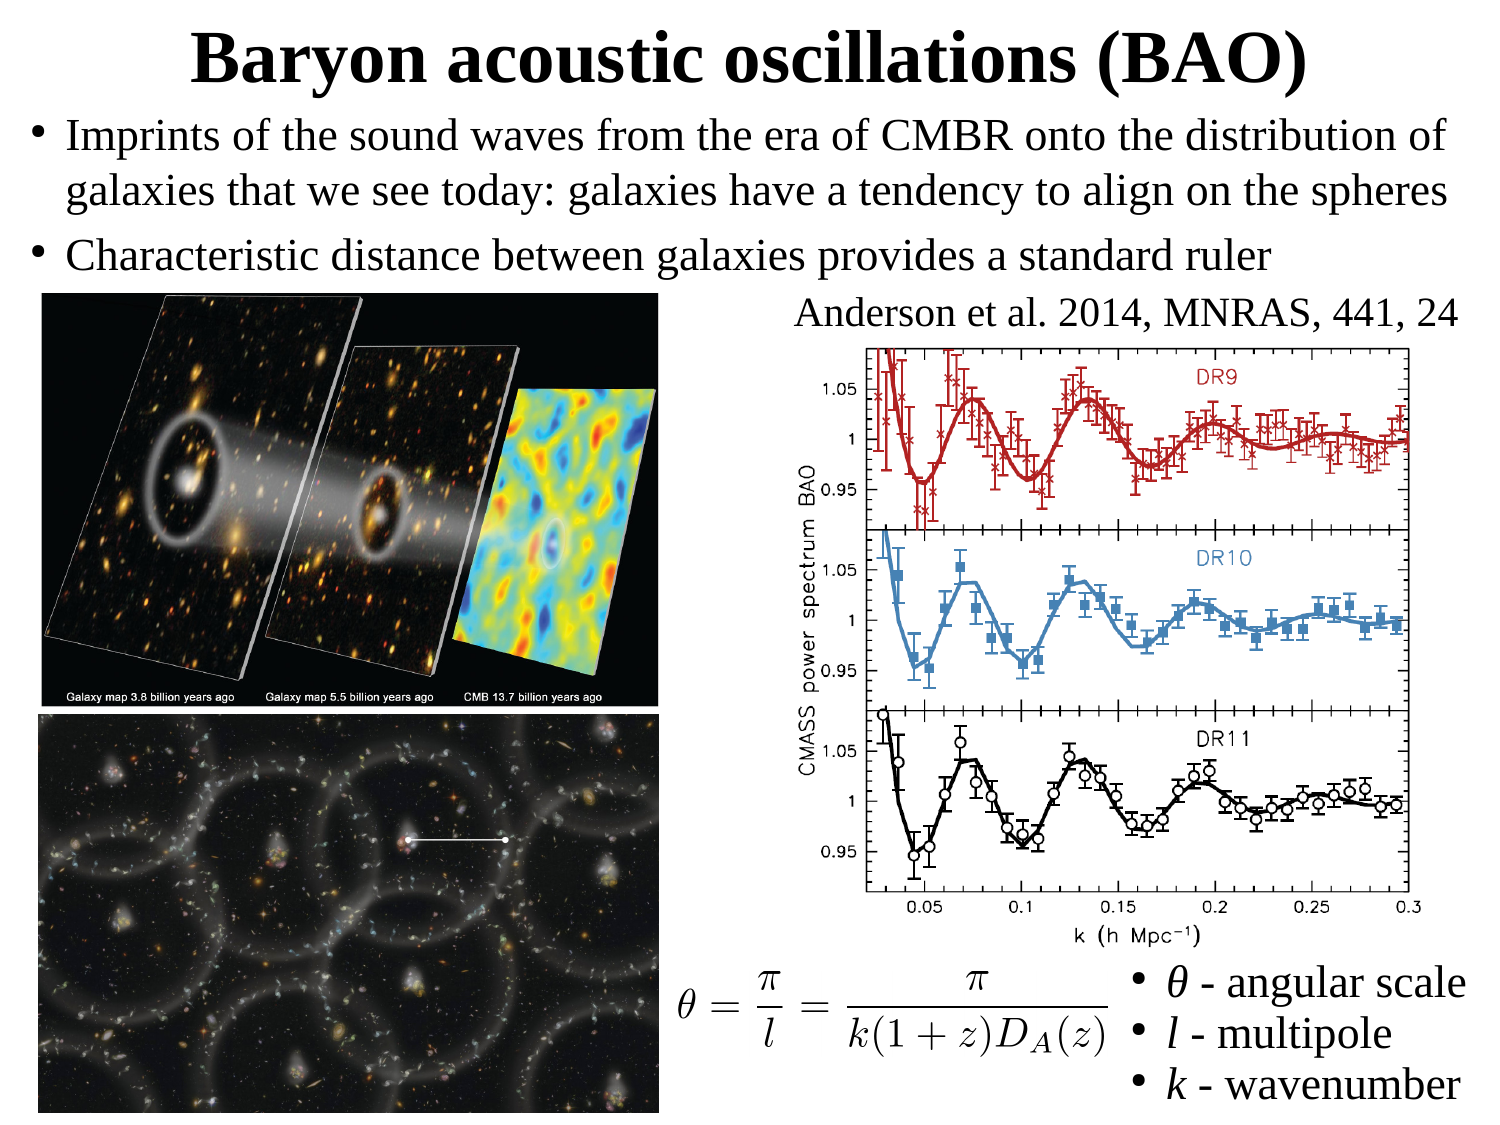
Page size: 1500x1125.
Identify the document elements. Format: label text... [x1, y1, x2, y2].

text_box θ - angular scale l - multipole k - wavenumber [1115, 948, 1488, 1121]
picture [38, 714, 659, 1113]
text_box Anderson et al. 2014, MNRAS, 441, 24 [778, 281, 1480, 347]
title Baryon acoustic oscillations (BAO) [75, 3, 1425, 103]
list Imprints of the sound waves from the era of CMBR onto the distribution of galaxies that we see today: galaxies have a tendency to align on the spheres Characteristic distance between galaxies provides a standard ruler [15, 97, 1486, 288]
picture [40, 292, 659, 709]
picture [798, 347, 1421, 948]
picture [678, 971, 1108, 1057]
